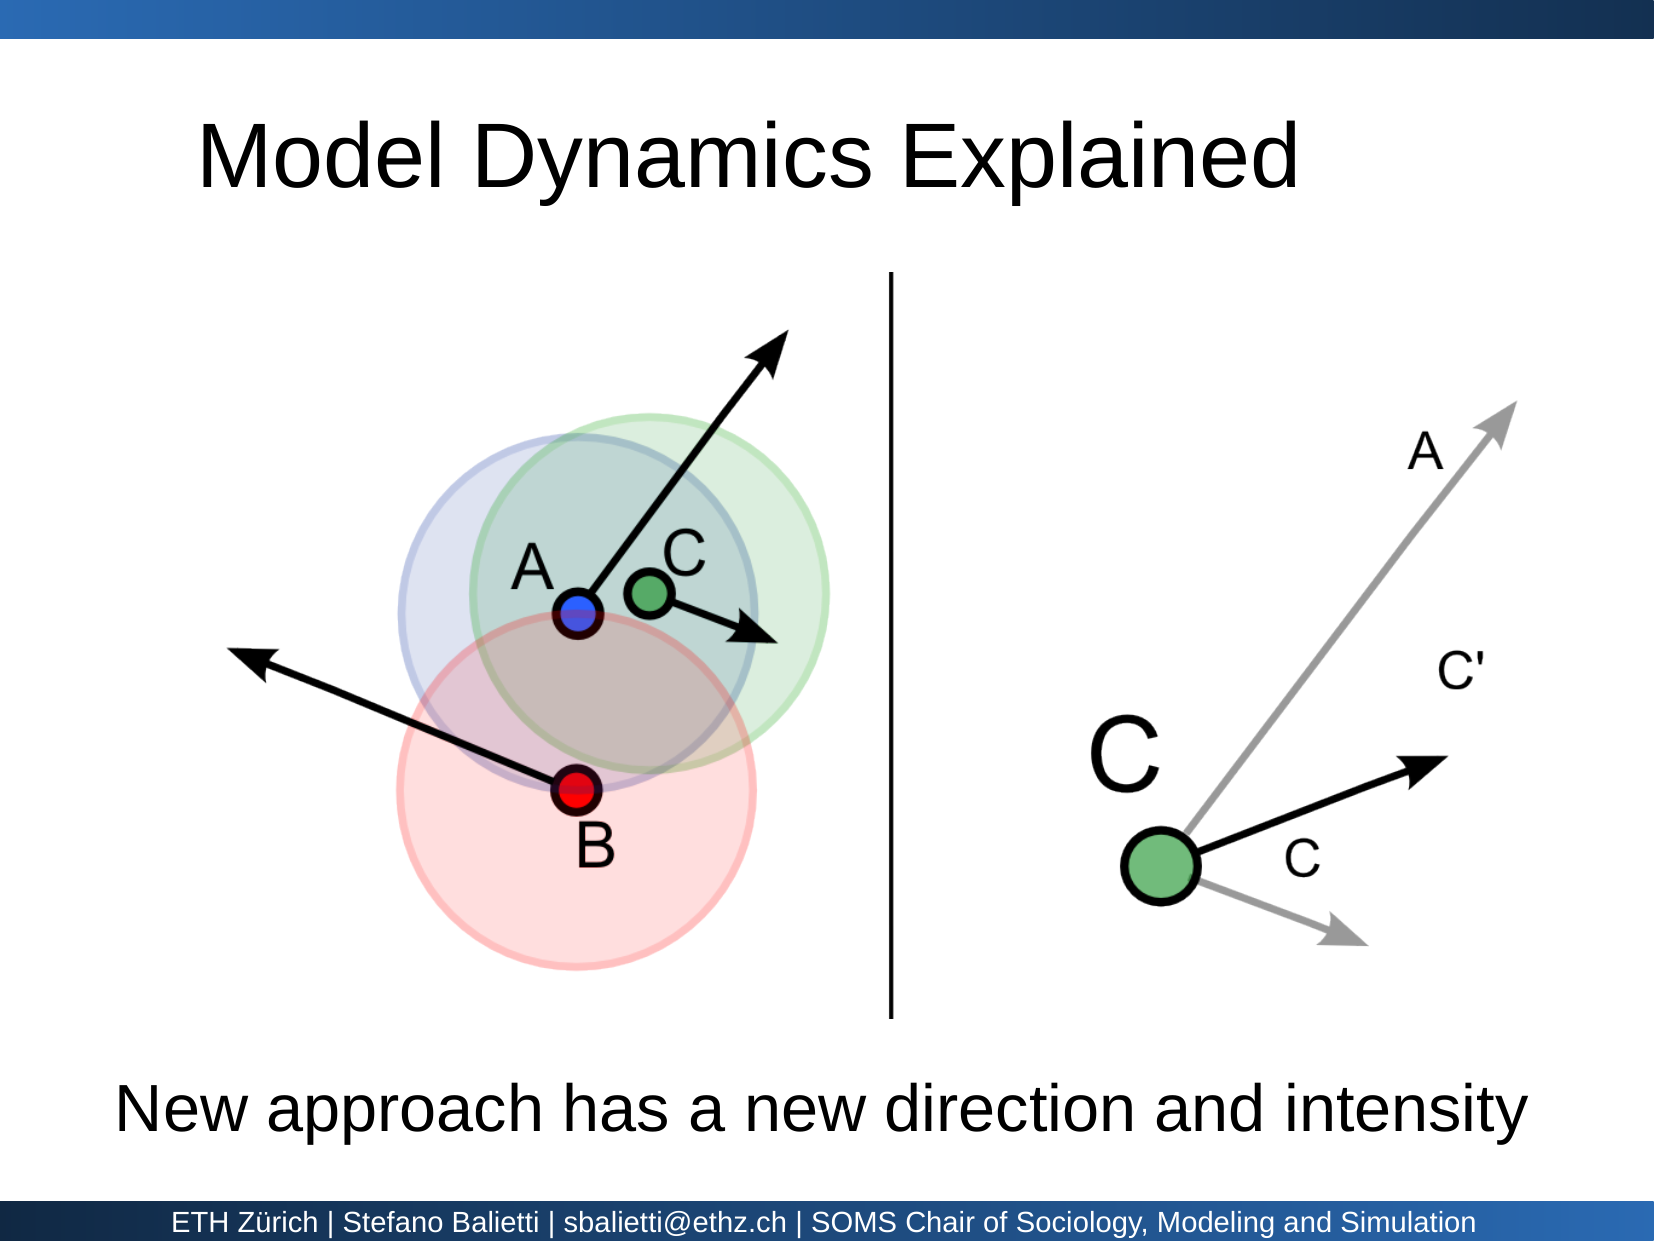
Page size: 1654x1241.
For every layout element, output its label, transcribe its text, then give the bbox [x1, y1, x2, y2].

picture [225, 272, 1519, 1019]
title Model Dynamics Explained [0, 105, 1501, 208]
text_box New approach has a new direction and intensity [100, 1064, 1551, 1154]
